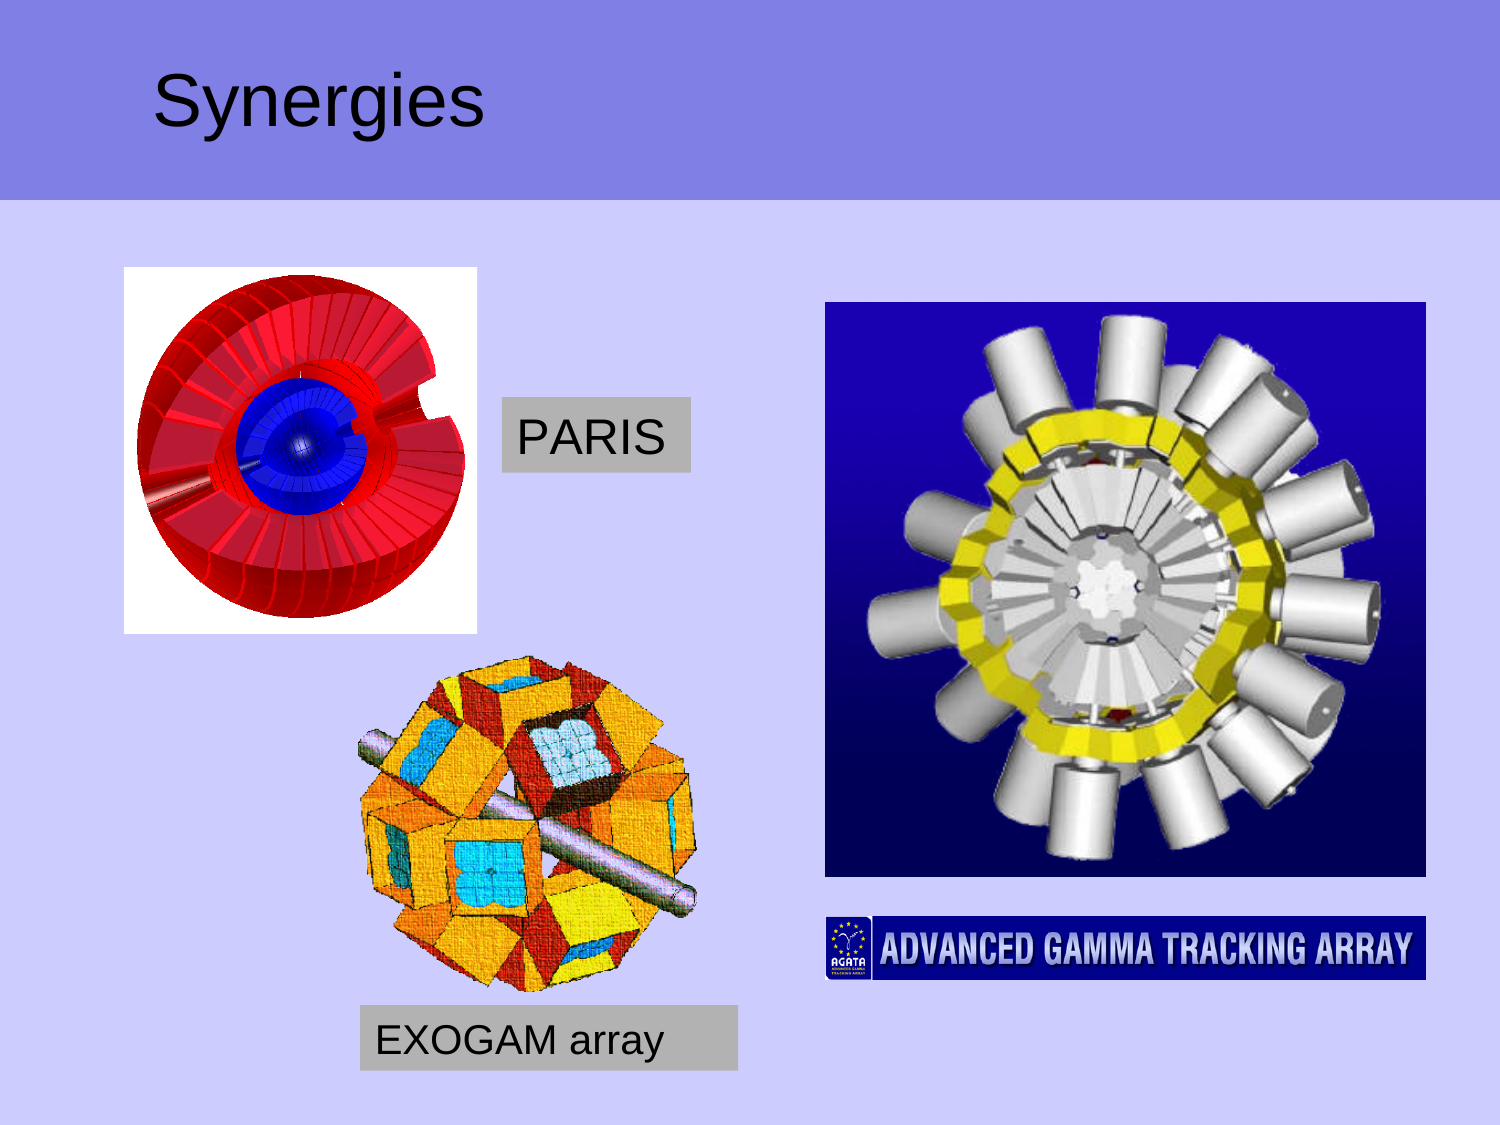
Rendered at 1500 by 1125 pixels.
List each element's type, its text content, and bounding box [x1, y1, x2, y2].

picture [825, 916, 1426, 980]
picture [348, 640, 727, 1000]
picture [123, 267, 478, 634]
text_box EXOGAM array [360, 1005, 739, 1071]
text_box PARIS [501, 397, 691, 473]
picture [825, 302, 1426, 877]
title Synergies [137, 24, 1413, 176]
